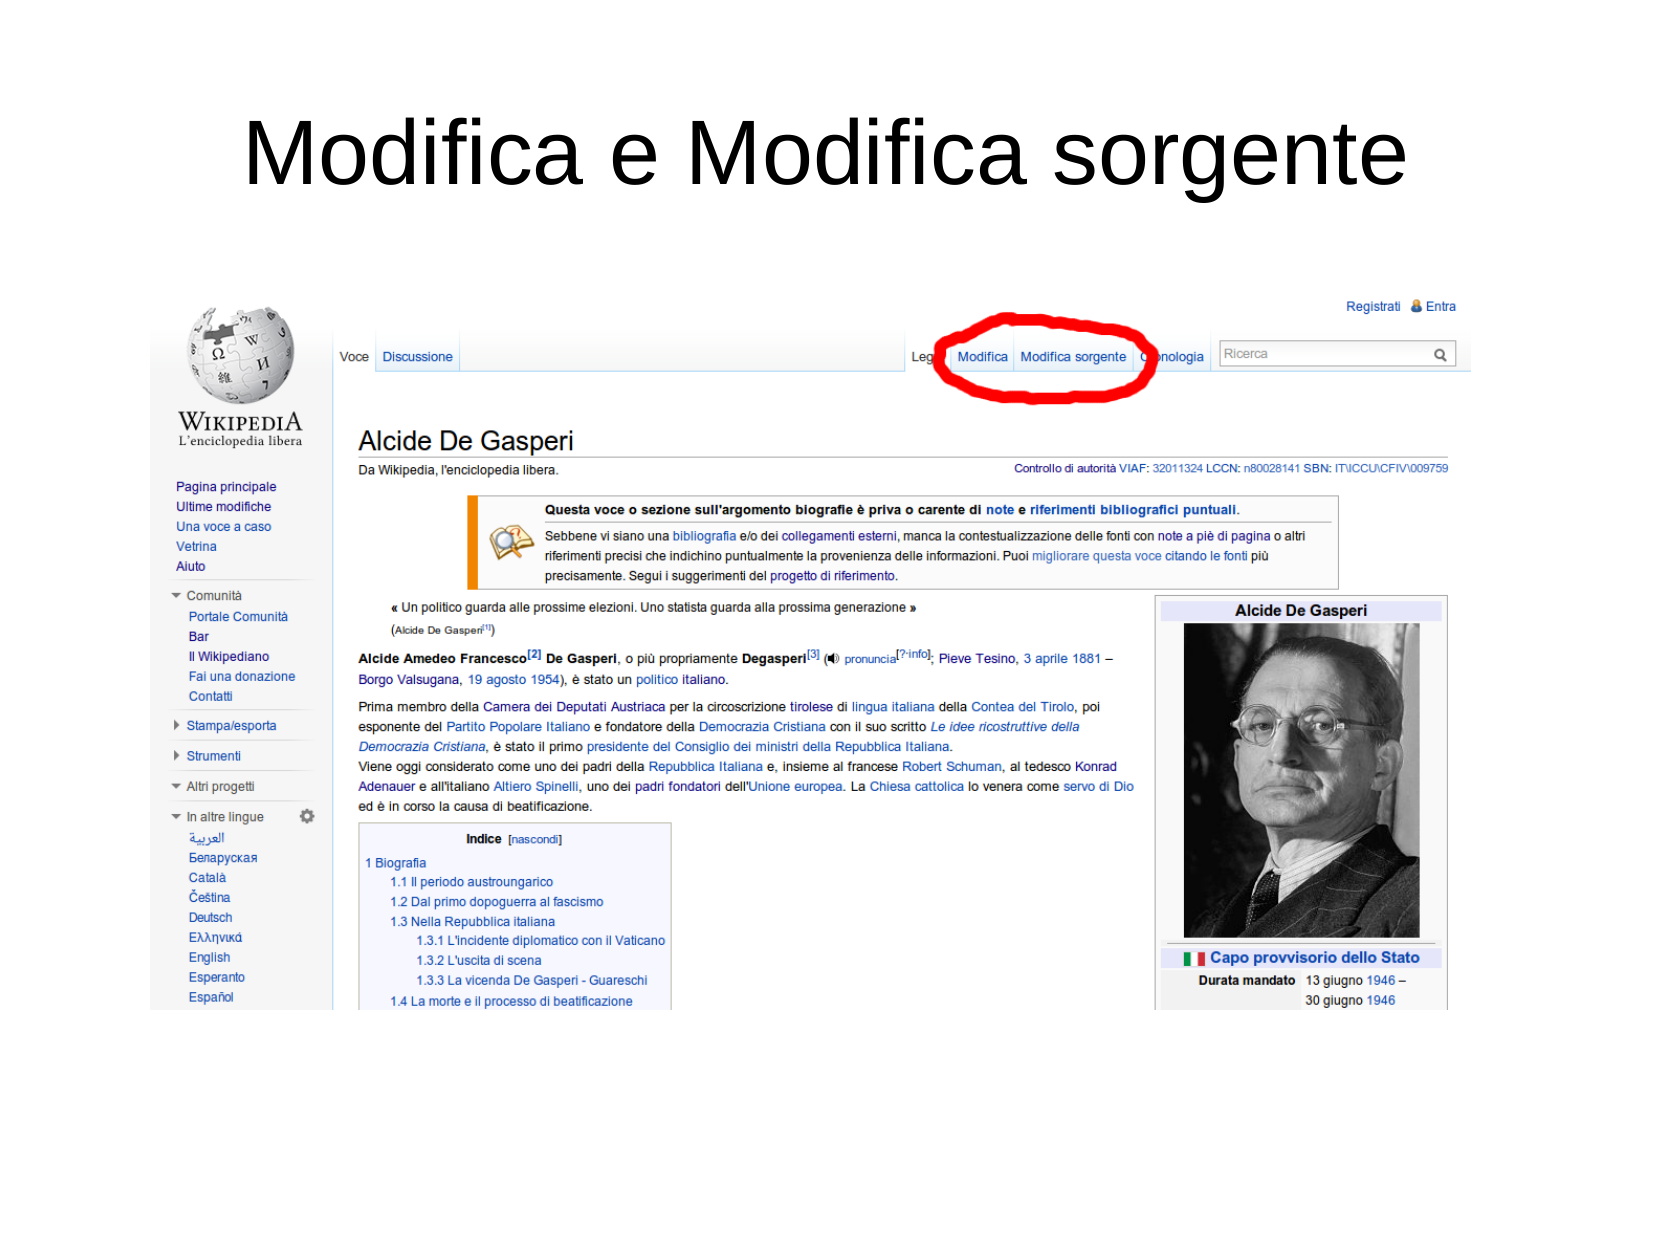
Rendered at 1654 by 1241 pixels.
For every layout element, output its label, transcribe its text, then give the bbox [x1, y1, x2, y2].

picture [150, 290, 1471, 1010]
title Modifica e Modifica sorgente [82, 49, 1571, 257]
